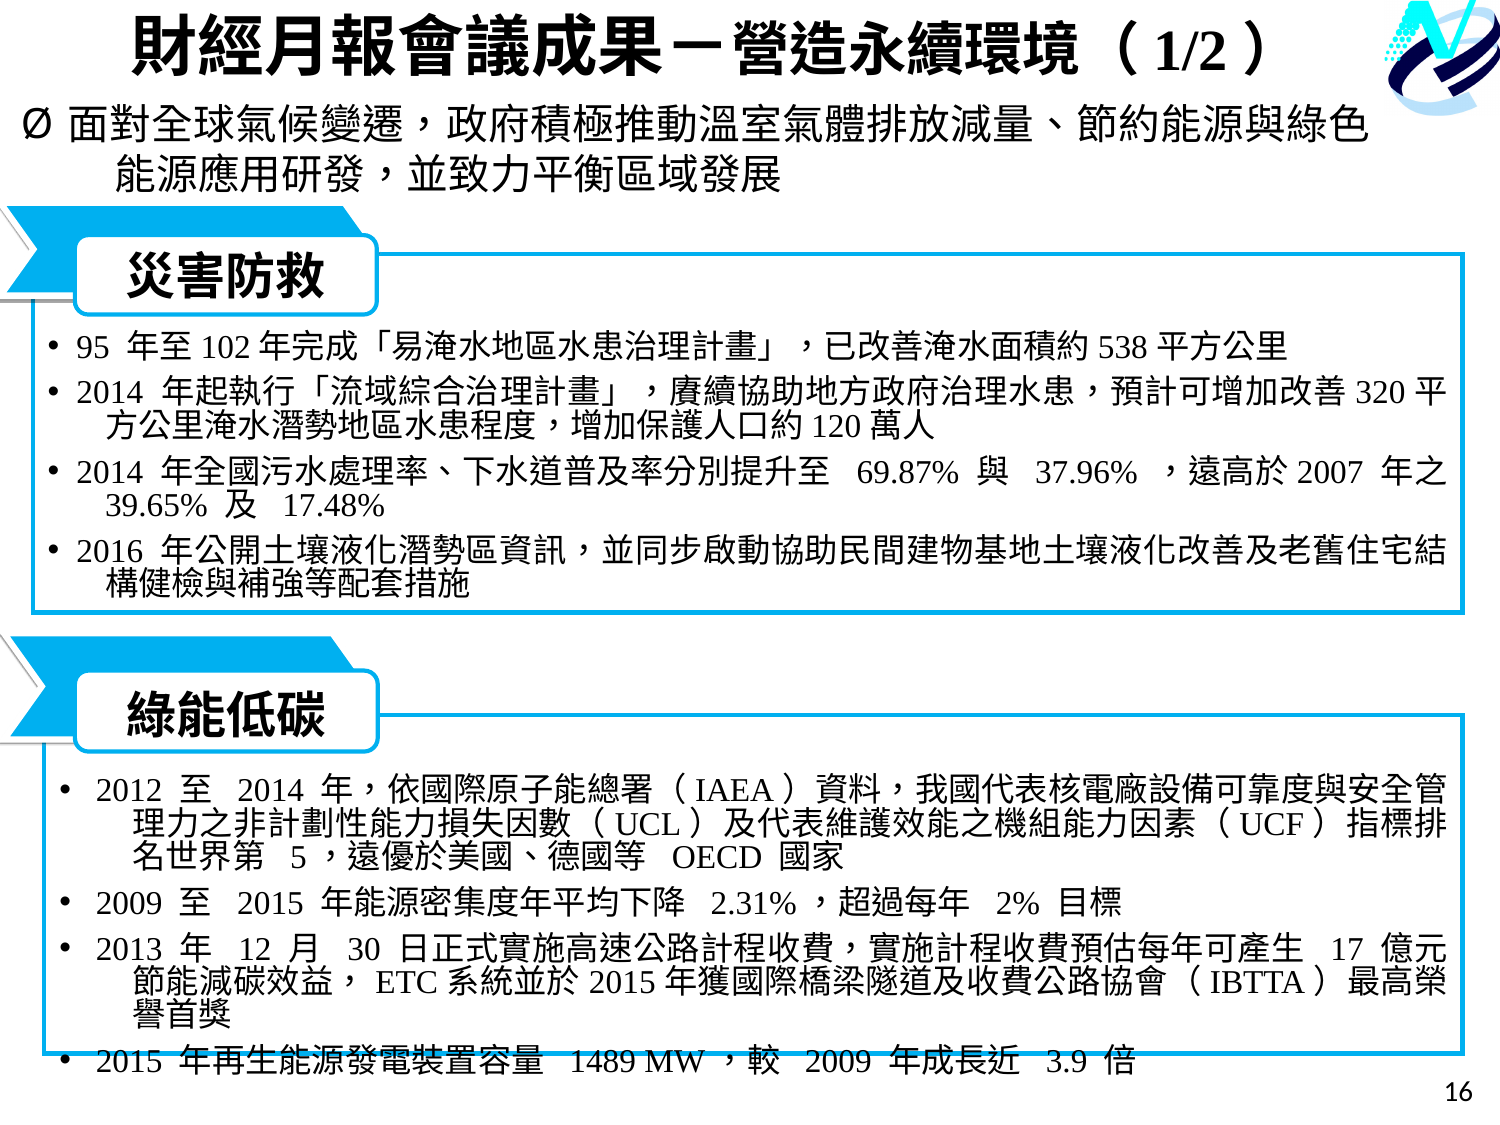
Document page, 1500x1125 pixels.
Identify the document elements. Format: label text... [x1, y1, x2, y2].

text_box 災害防救 [74, 235, 377, 315]
text_box 2012 至 2014 年，依國際原子能總署（IAEA）資料，我國代表核電廠設備可靠度與安全管理力之非計劃性能力損失因數（UCL）及代表維護效能之機組能力因素（UCF）指標排名世界第 5，遠優於美國、德國等 OECD 國家 2009 至 2015 年能源密集度年平均下降 2.31%，超過每年 2% 目標 2013 年 12 月 30 日正式實施高速公路計程收費，實施計程收費預估每年可產生 17 億元節能減碳效益，ETC系統並於2015年獲國際橋梁隧道及收費公路協會（IBTTA）最高榮譽首獎 2015 年再生能源發電裝置容量 1489 MW，較 2009 年成長近 3.9 倍 [44, 768, 1463, 1087]
text_box [0, 202, 1463, 323]
text_box [3, 633, 1463, 768]
text_box 綠能低碳 [74, 670, 378, 752]
text_box 面對全球氣候變遷，政府積極推動溫室氣體排放減量、節約能源與綠色能源應用研發，並致力平衡區域發展 [5, 90, 1386, 207]
text_box 財經月報會議成果－營造永續環境（1/2） [0, 0, 1372, 102]
text_box 95 年至102年完成「易淹水地區水患治理計畫」，已改善淹水面積約538平方公里 2014 年起執行「流域綜合治理計畫」，賡續協助地方政府治理水患，預計可增加改善320平方公里淹水潛勢地區水患程度，增加保護人口約120萬人 2014 年全國污水處理率、下水道普及率分別提升至 69.87% 與 37.96% ，遠高於2007 年之 39.65% 及 17.48% 2016 年公開土壤液化潛勢區資訊，並同步啟動協助民間建物基地土壤液化改善及老舊住宅結構健檢與補強等配套措施 [32, 323, 1463, 613]
